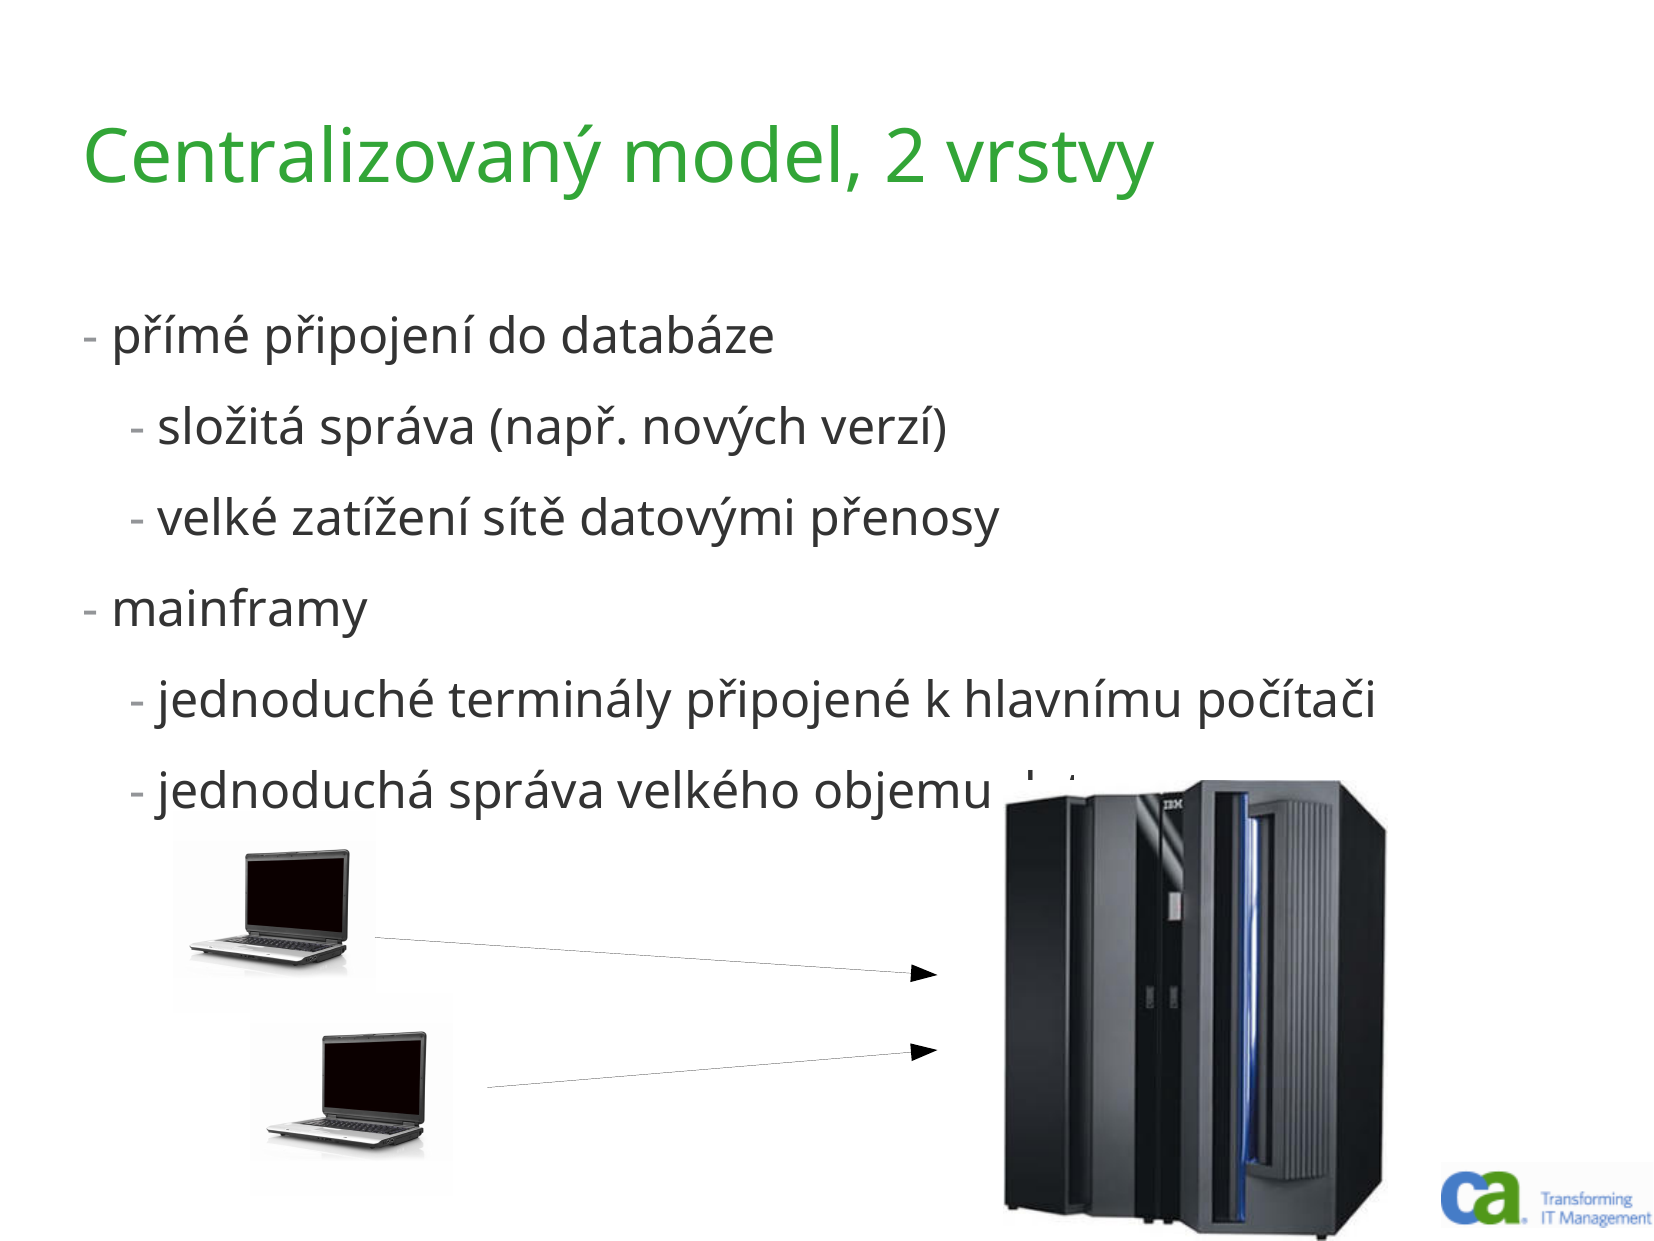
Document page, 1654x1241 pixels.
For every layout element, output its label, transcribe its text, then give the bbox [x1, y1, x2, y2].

list přímé připojení do databáze složitá správa (např. nových verzí) velké zatížení sítě datovými přenosy mainframy jednoduché terminály připojené k hlavnímu počítači jednoduchá správa velkého objemu dat [82, 290, 1571, 1109]
picture [173, 811, 453, 1196]
picture [1441, 1162, 1654, 1228]
title Centralizovaný model, 2 vrstvy [82, 49, 1571, 257]
picture [1003, 780, 1388, 1241]
